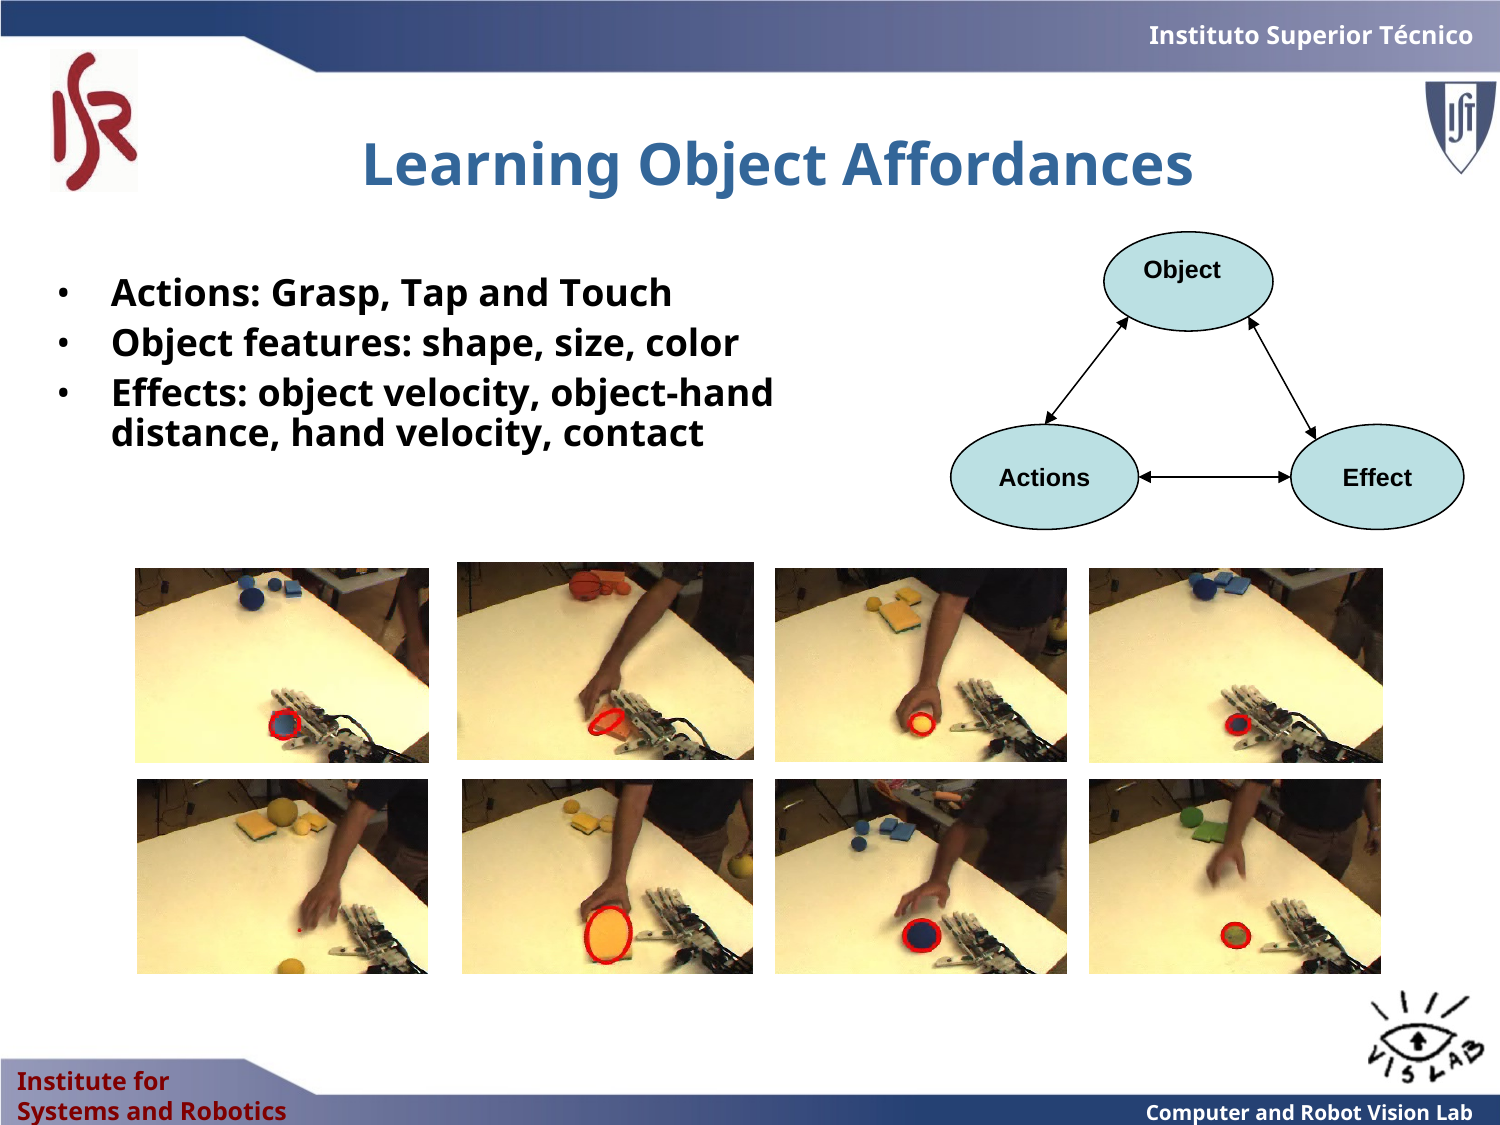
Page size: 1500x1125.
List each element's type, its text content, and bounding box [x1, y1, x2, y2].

text_box Object [1103, 231, 1273, 332]
text_box Learning Object Affordances [227, 104, 1329, 221]
text_box Effect [1290, 424, 1464, 530]
picture [0, 0, 1500, 1125]
text_box Actions: Grasp, Tap and Touch Object features: shape, size, color Effects: object velocity, object-hand distance, hand velocity, contact [41, 266, 923, 534]
text_box Actions [950, 424, 1139, 530]
